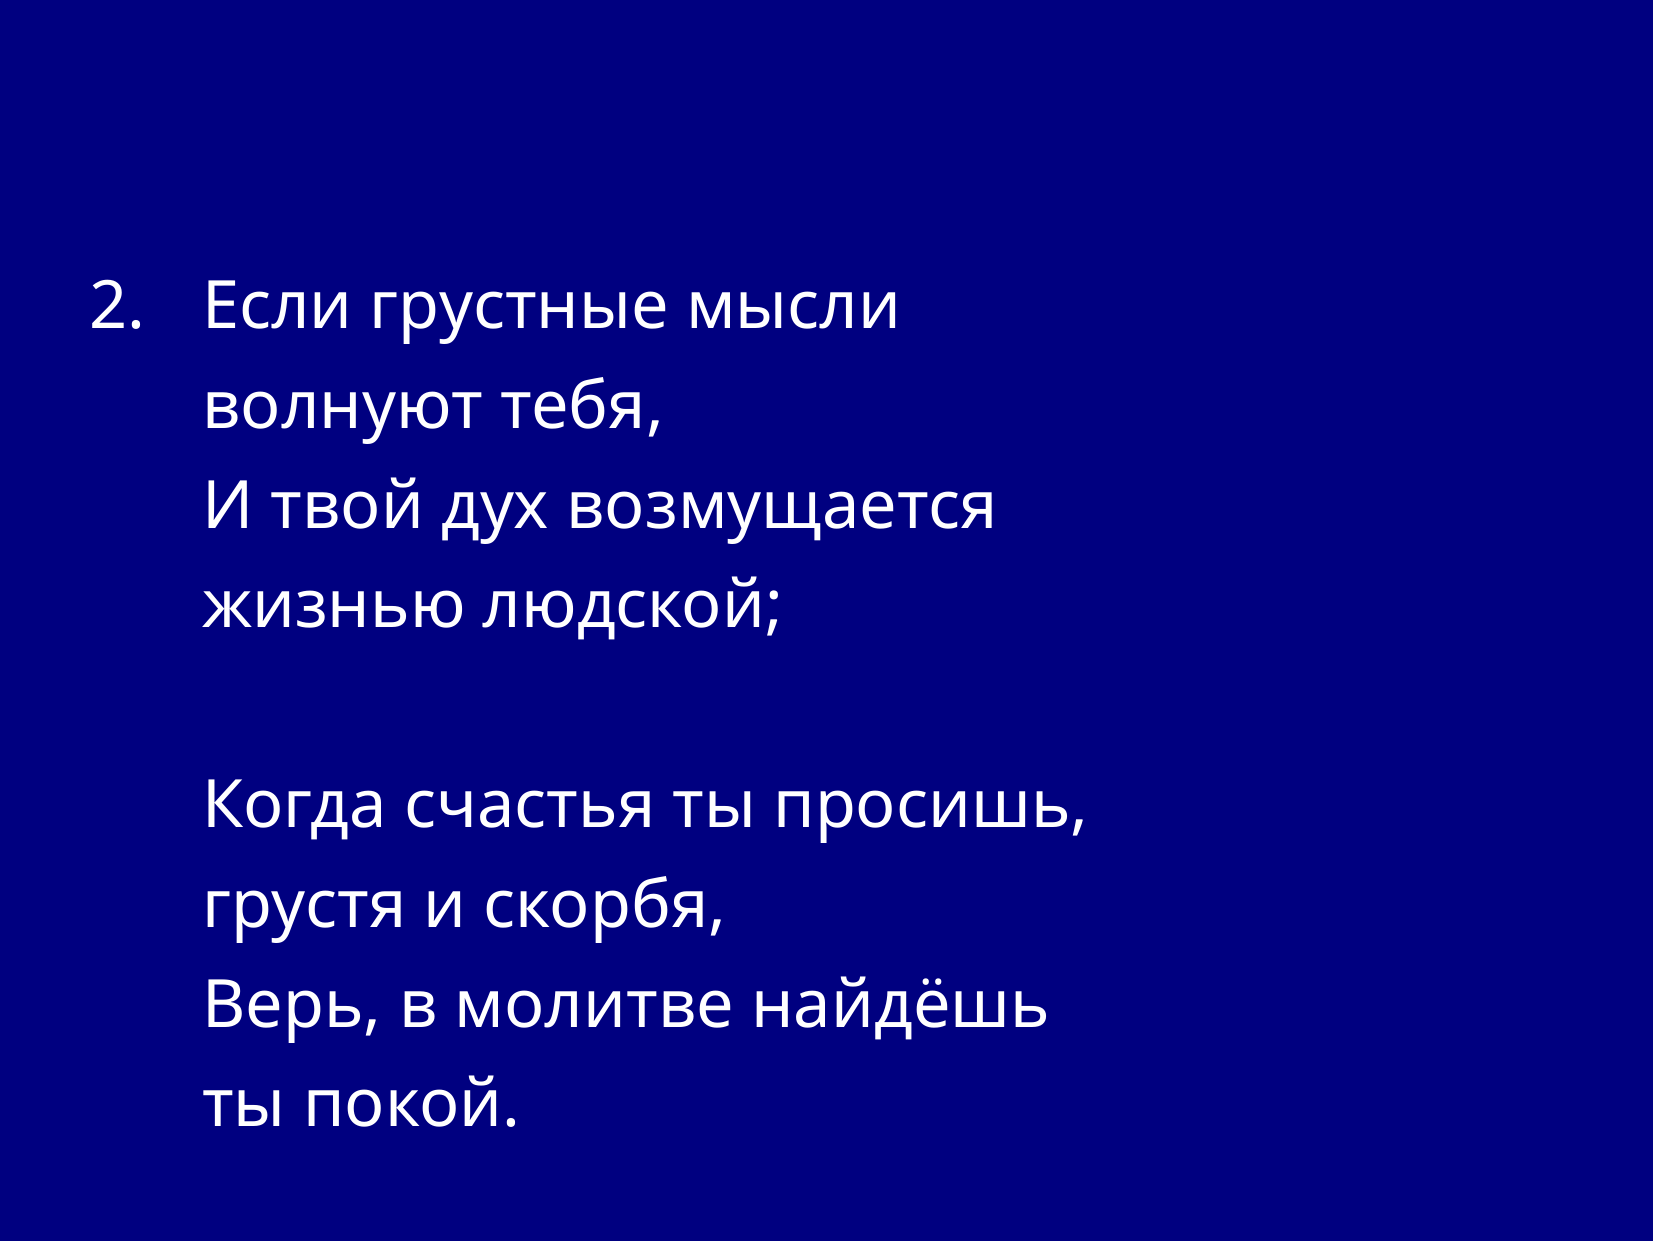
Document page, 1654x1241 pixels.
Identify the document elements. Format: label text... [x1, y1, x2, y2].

text_box 2. Если грустные мысли волнуют тебя, И твой дух возмущается жизнью людской; Когда счастья ты просишь, грустя и скорбя, Верь, в молитве найдёшь ты покой. [75, 150, 1576, 1163]
